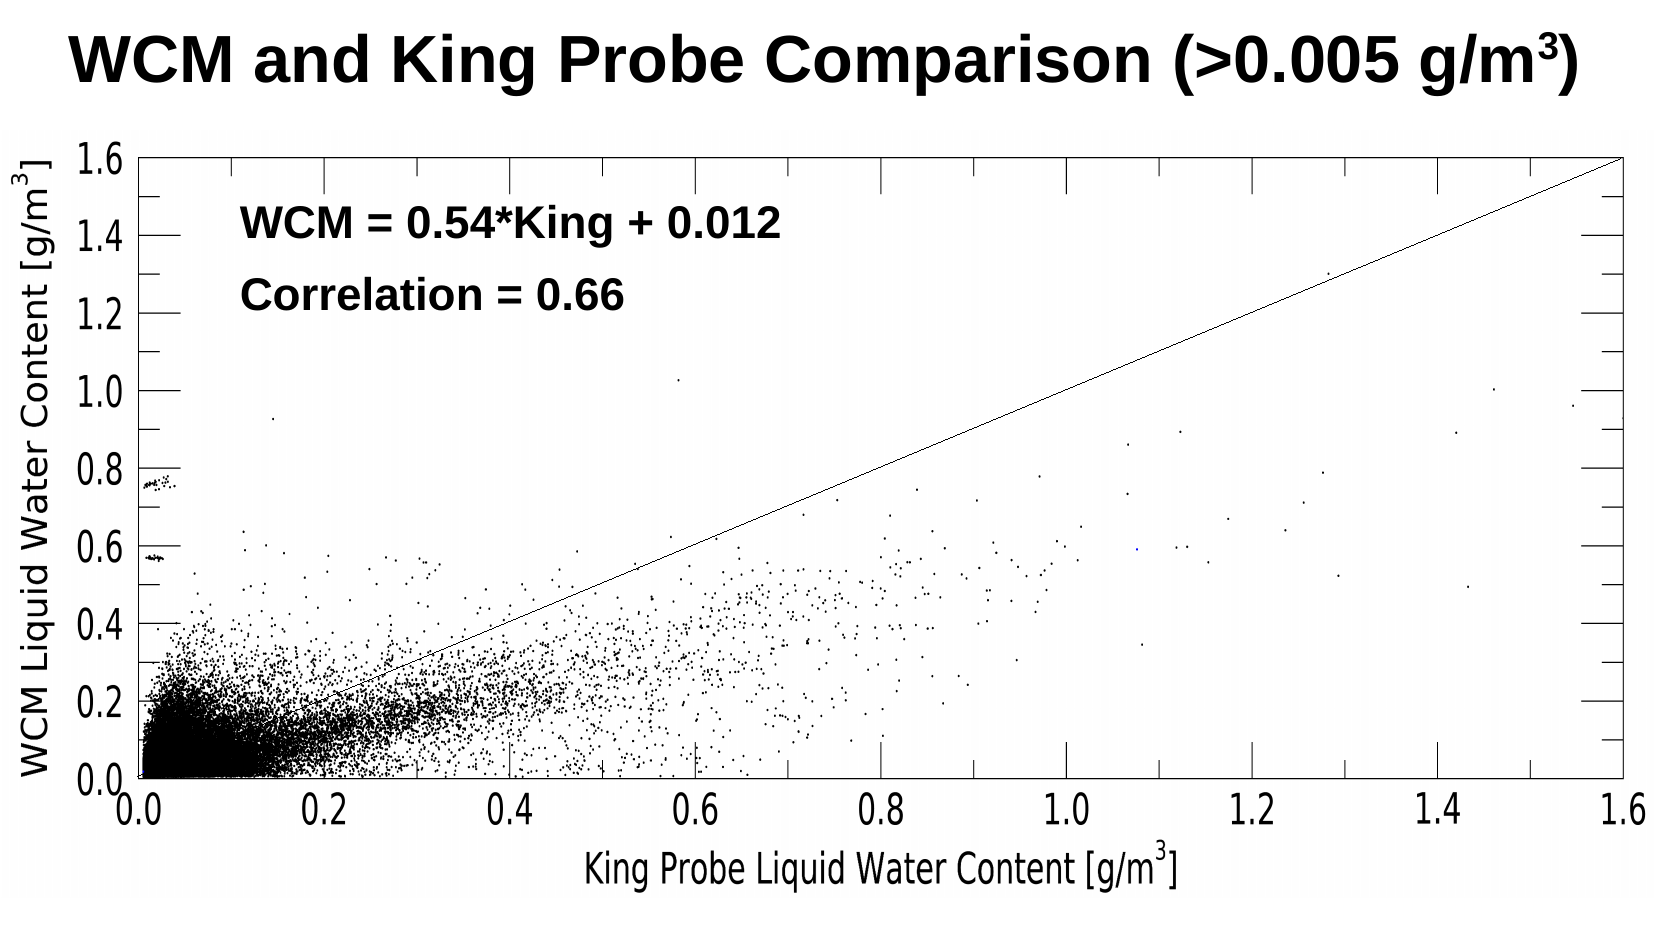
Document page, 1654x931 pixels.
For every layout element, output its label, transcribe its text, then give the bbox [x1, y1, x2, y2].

picture [1, 130, 1654, 898]
text_box WCM = 0.54*King + 0.012 Correlation = 0.66 [225, 167, 863, 331]
text_box WCM and King Probe Comparison (>0.005 g/m3) [0, 14, 1651, 107]
